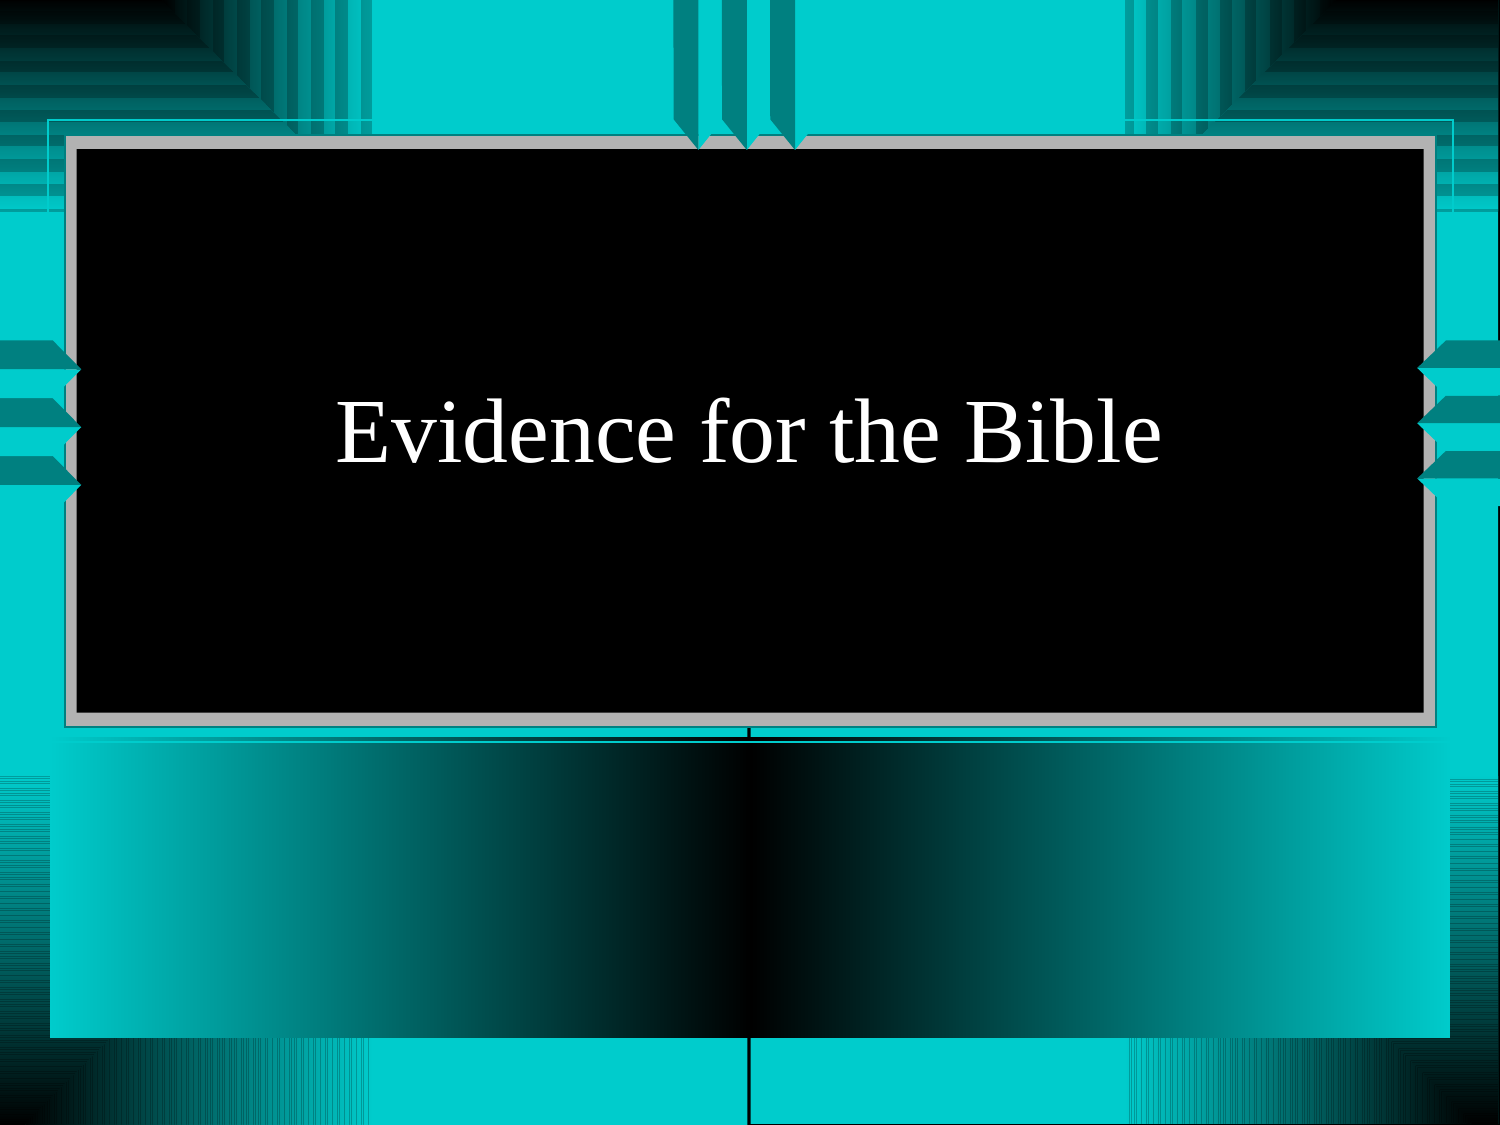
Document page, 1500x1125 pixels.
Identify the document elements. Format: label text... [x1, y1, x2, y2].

title Evidence for the Bible [112, 337, 1388, 526]
